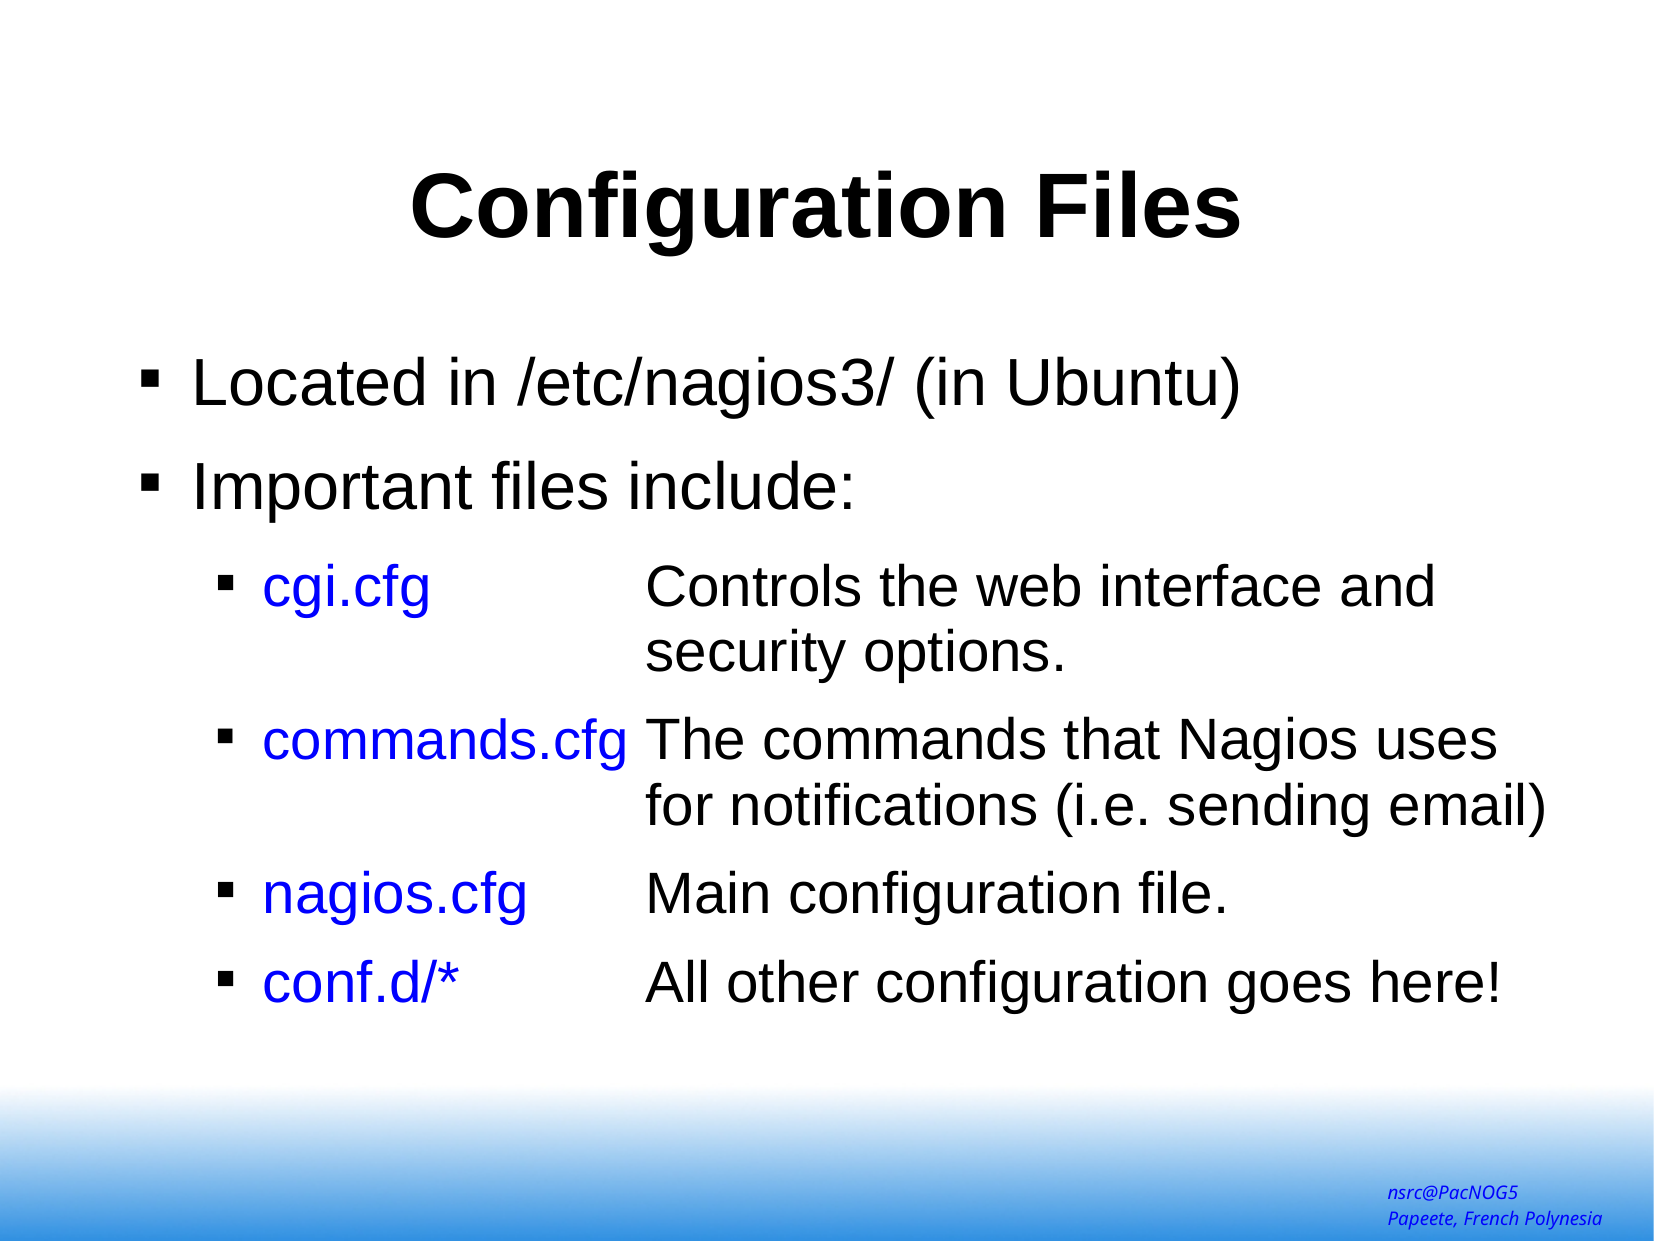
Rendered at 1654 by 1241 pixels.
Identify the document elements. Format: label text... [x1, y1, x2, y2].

list Located in /etc/nagios3/ (in Ubuntu) Important files include: cgi.cfg Controls the web interface and security options. commands.cfg The commands that Nagios uses for notifications (i.e. sending email) nagios.cfg Main configuration file. conf.d/* All other configuration goes here! [121, 344, 1567, 1174]
title Configuration Files [121, 102, 1534, 310]
picture [0, 1083, 1654, 1241]
